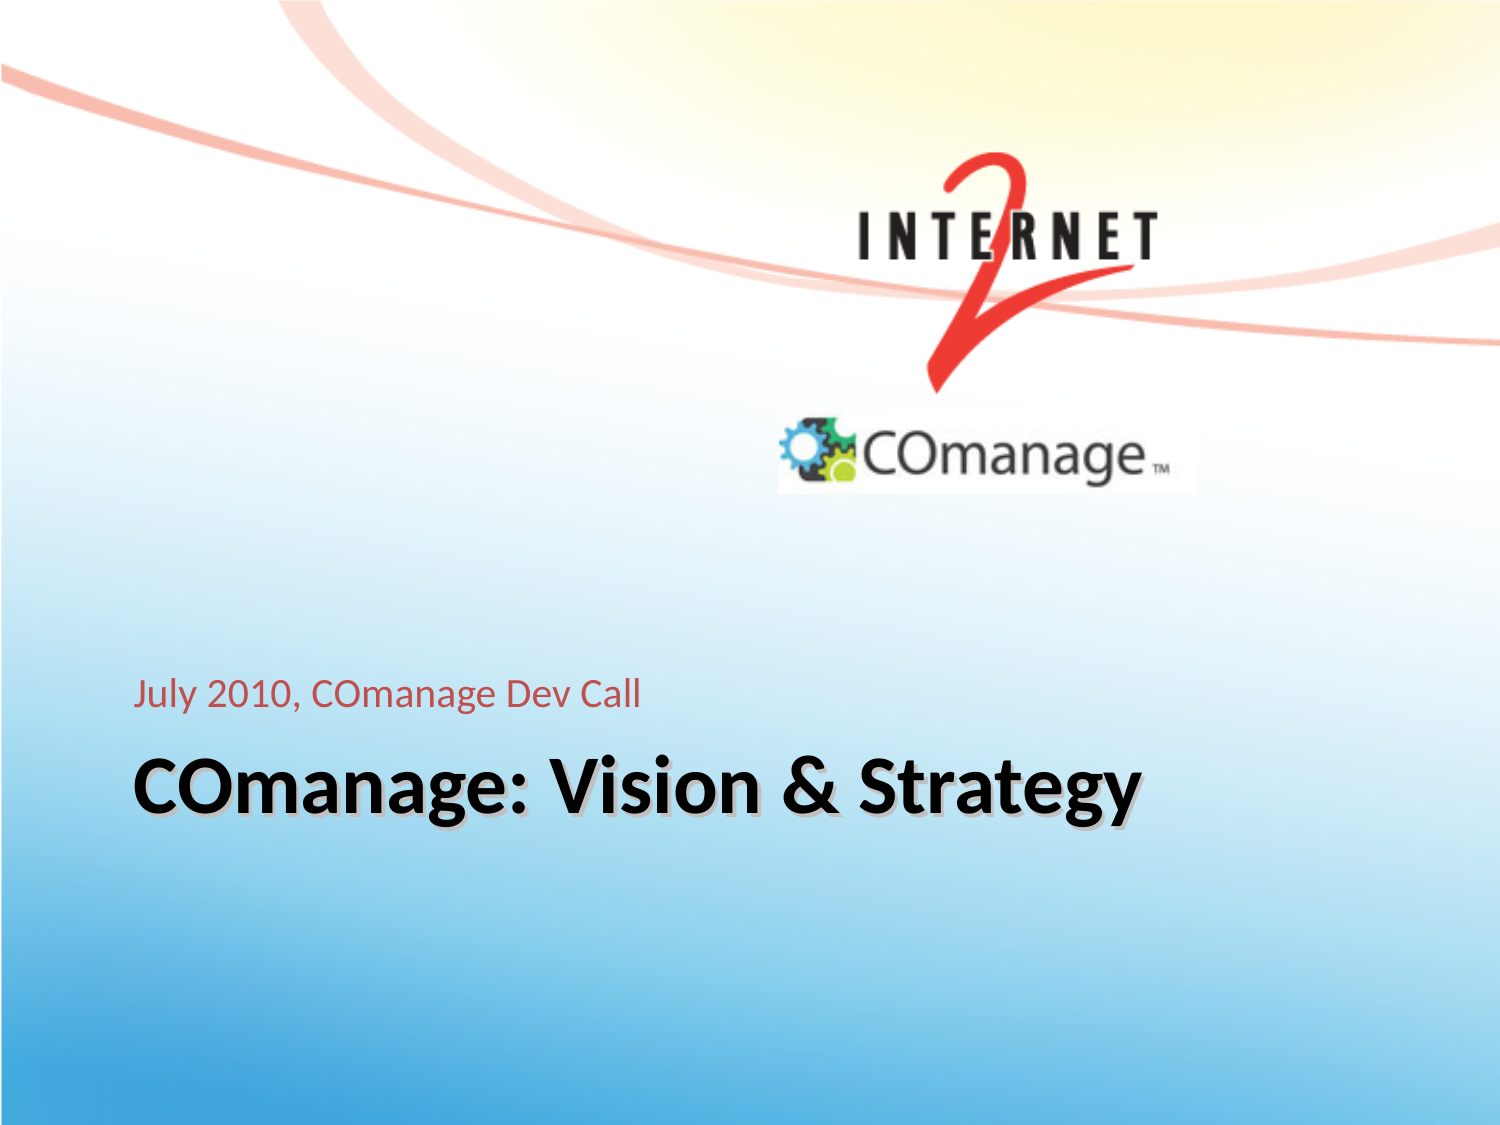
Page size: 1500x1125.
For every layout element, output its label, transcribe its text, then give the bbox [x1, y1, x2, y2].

list July 2010, COmanage Dev Call [118, 476, 1394, 723]
picture [0, 0, 1500, 1125]
title COmanage: Vision & Strategy [118, 723, 1394, 947]
